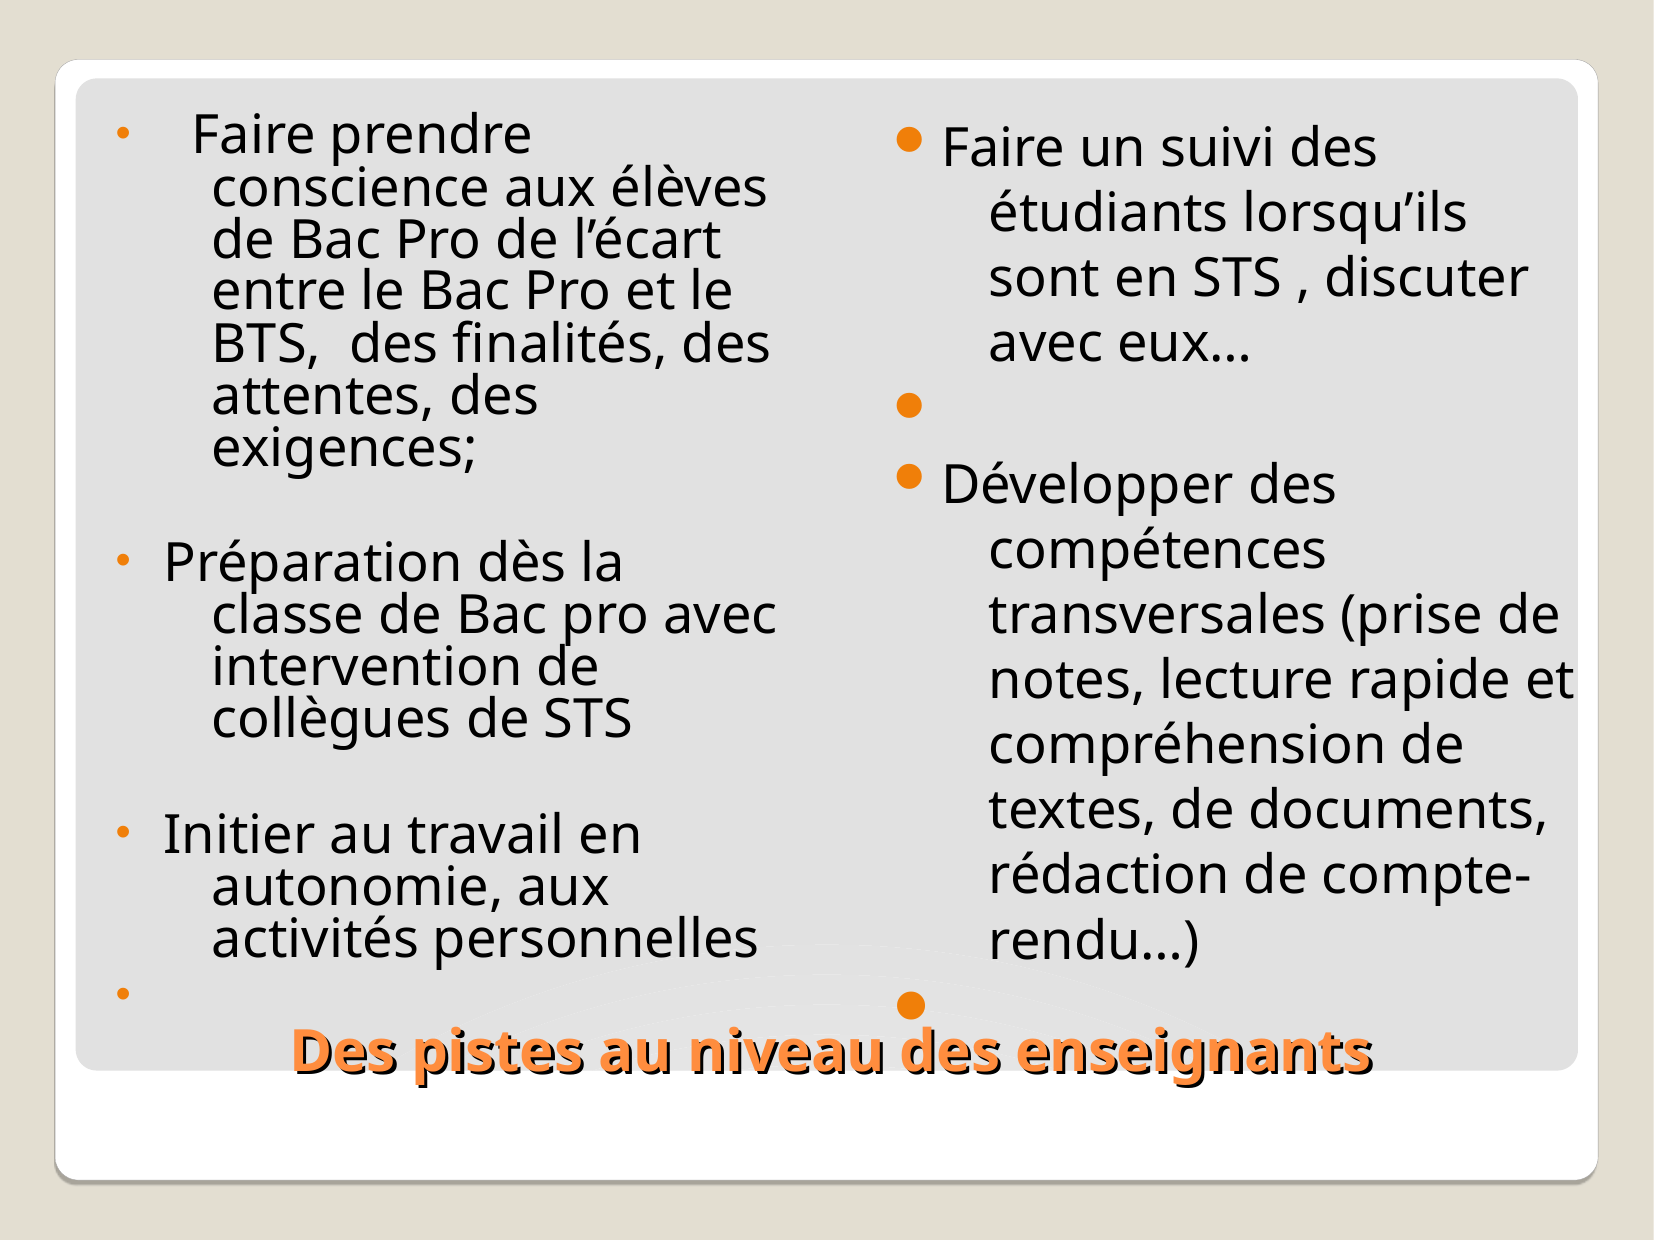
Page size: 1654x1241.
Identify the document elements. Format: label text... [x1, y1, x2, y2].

list Faire prendre conscience aux élèves de Bac Pro de l’écart entre le Bac Pro et le BTS, des finalités, des attentes, des exigences; Préparation dès la classe de Bac pro avec intervention de collègues de STS Initier au travail en autonomie, aux activités personnelles [82, 95, 805, 1010]
title Des pistes au niveau des enseignants [90, 901, 1571, 1092]
list Faire un suivi des étudiants lorsqu’ils sont en STS , discuter avec eux… Développer des compétences transversales (prise de notes, lecture rapide et compréhension de textes, de documents, rédaction de compte-rendu…) [859, 95, 1595, 999]
